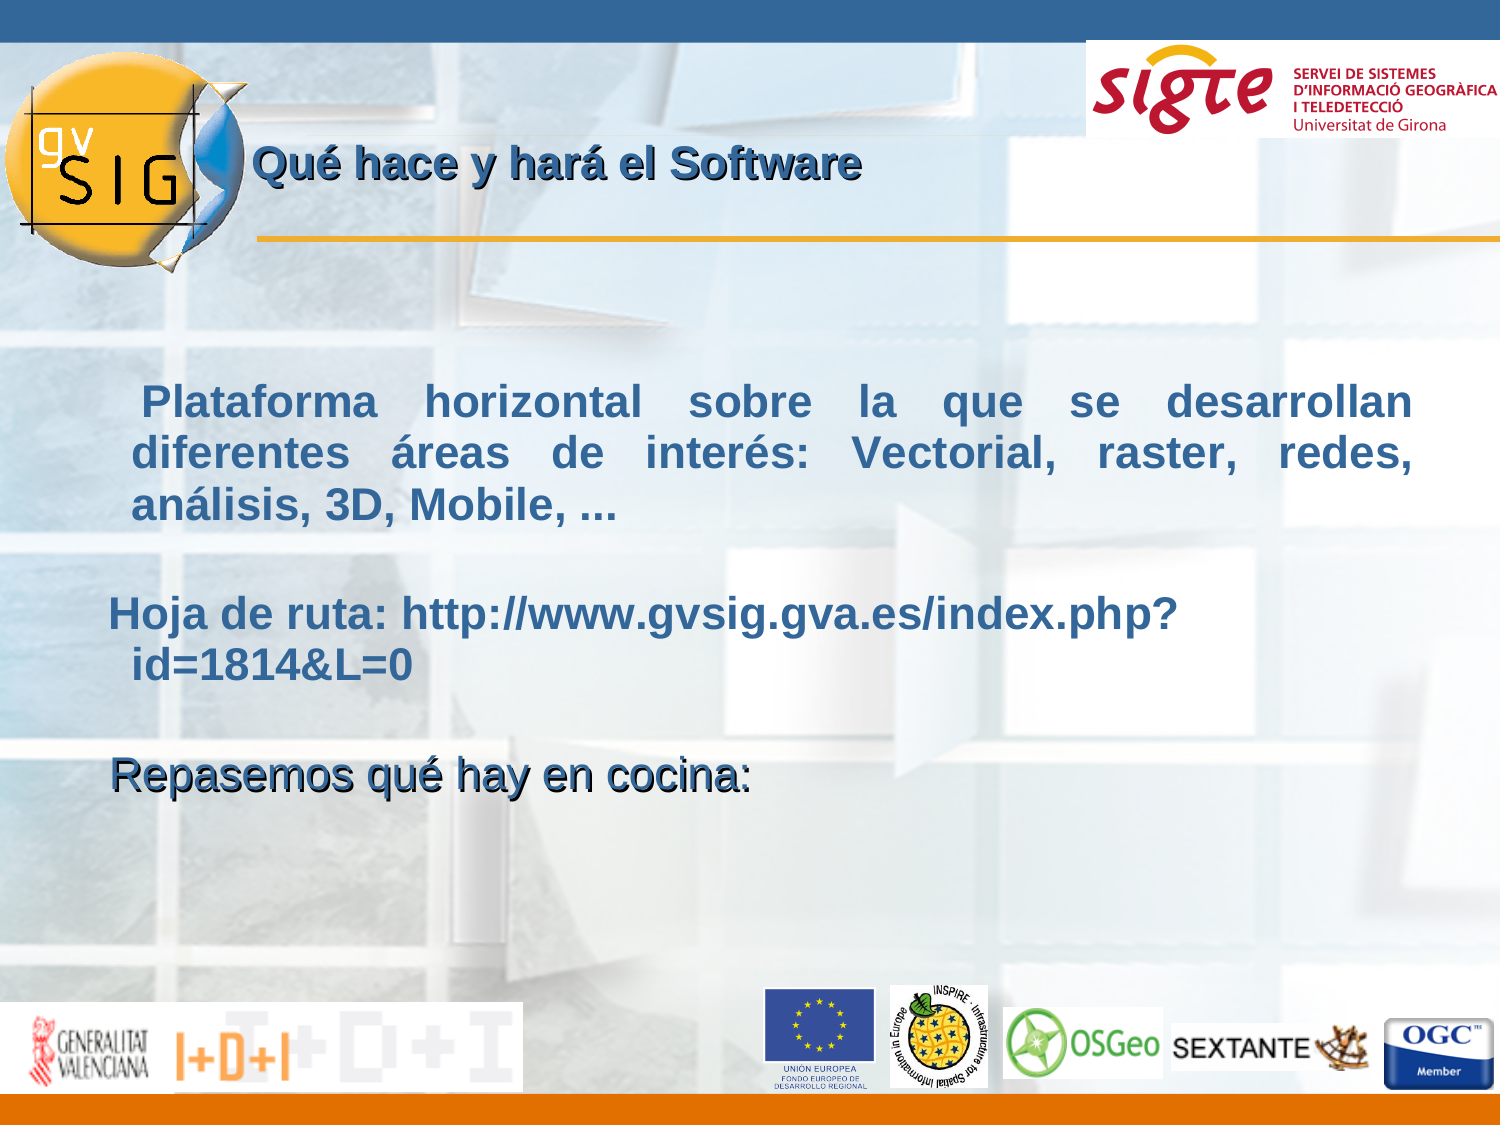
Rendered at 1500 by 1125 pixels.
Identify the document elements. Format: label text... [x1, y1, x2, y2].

picture [890, 1023, 988, 1088]
text_box Plataforma horizontal sobre la que se desarrollan diferentes áreas de interés: Vectorial, raster, redes, análisis, 3D, Mobile, ... Hoja de ruta: http://www.gvsig.gva.es/index.php?id=1814&L=0 Repasemos qué hay en cocina: [60, 376, 1415, 1023]
picture [1003, 1023, 1163, 1079]
picture [0, 1002, 523, 1094]
text_box Qué hace y hará el Software [236, 131, 1500, 199]
picture [1171, 1023, 1375, 1071]
picture [1086, 40, 1500, 131]
picture [0, 49, 250, 276]
picture [763, 1023, 876, 1089]
picture [1384, 1018, 1494, 1090]
